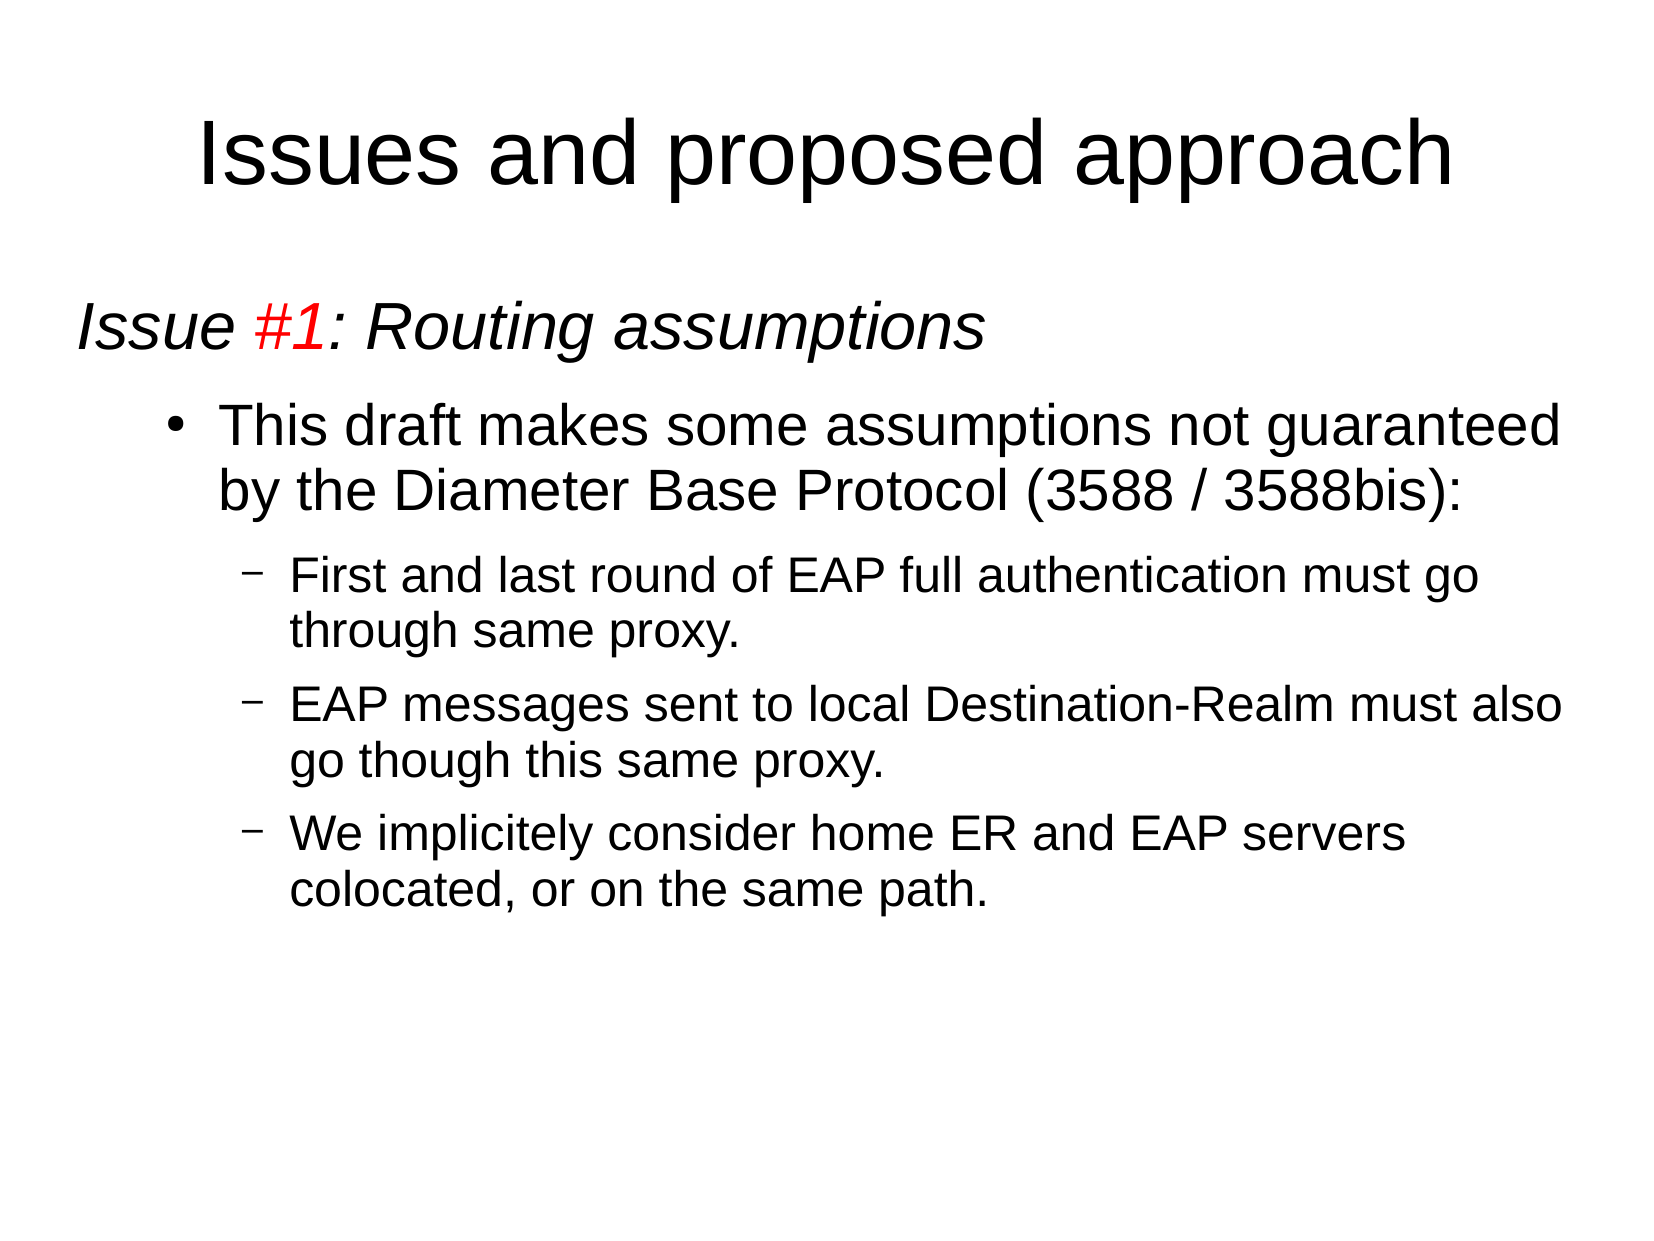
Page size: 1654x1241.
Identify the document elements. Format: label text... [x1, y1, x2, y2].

title Issues and proposed approach [82, 49, 1571, 257]
list Issue #1: Routing assumptions This draft makes some assumptions not guaranteed by the Diameter Base Protocol (3588 / 3588bis): First and last round of EAP full authentication must go through same proxy. EAP messages sent to local Destination-Realm must also go though this same proxy. We implicitely consider home ER and EAP servers colocated, or on the same path. [76, 288, 1565, 1093]
